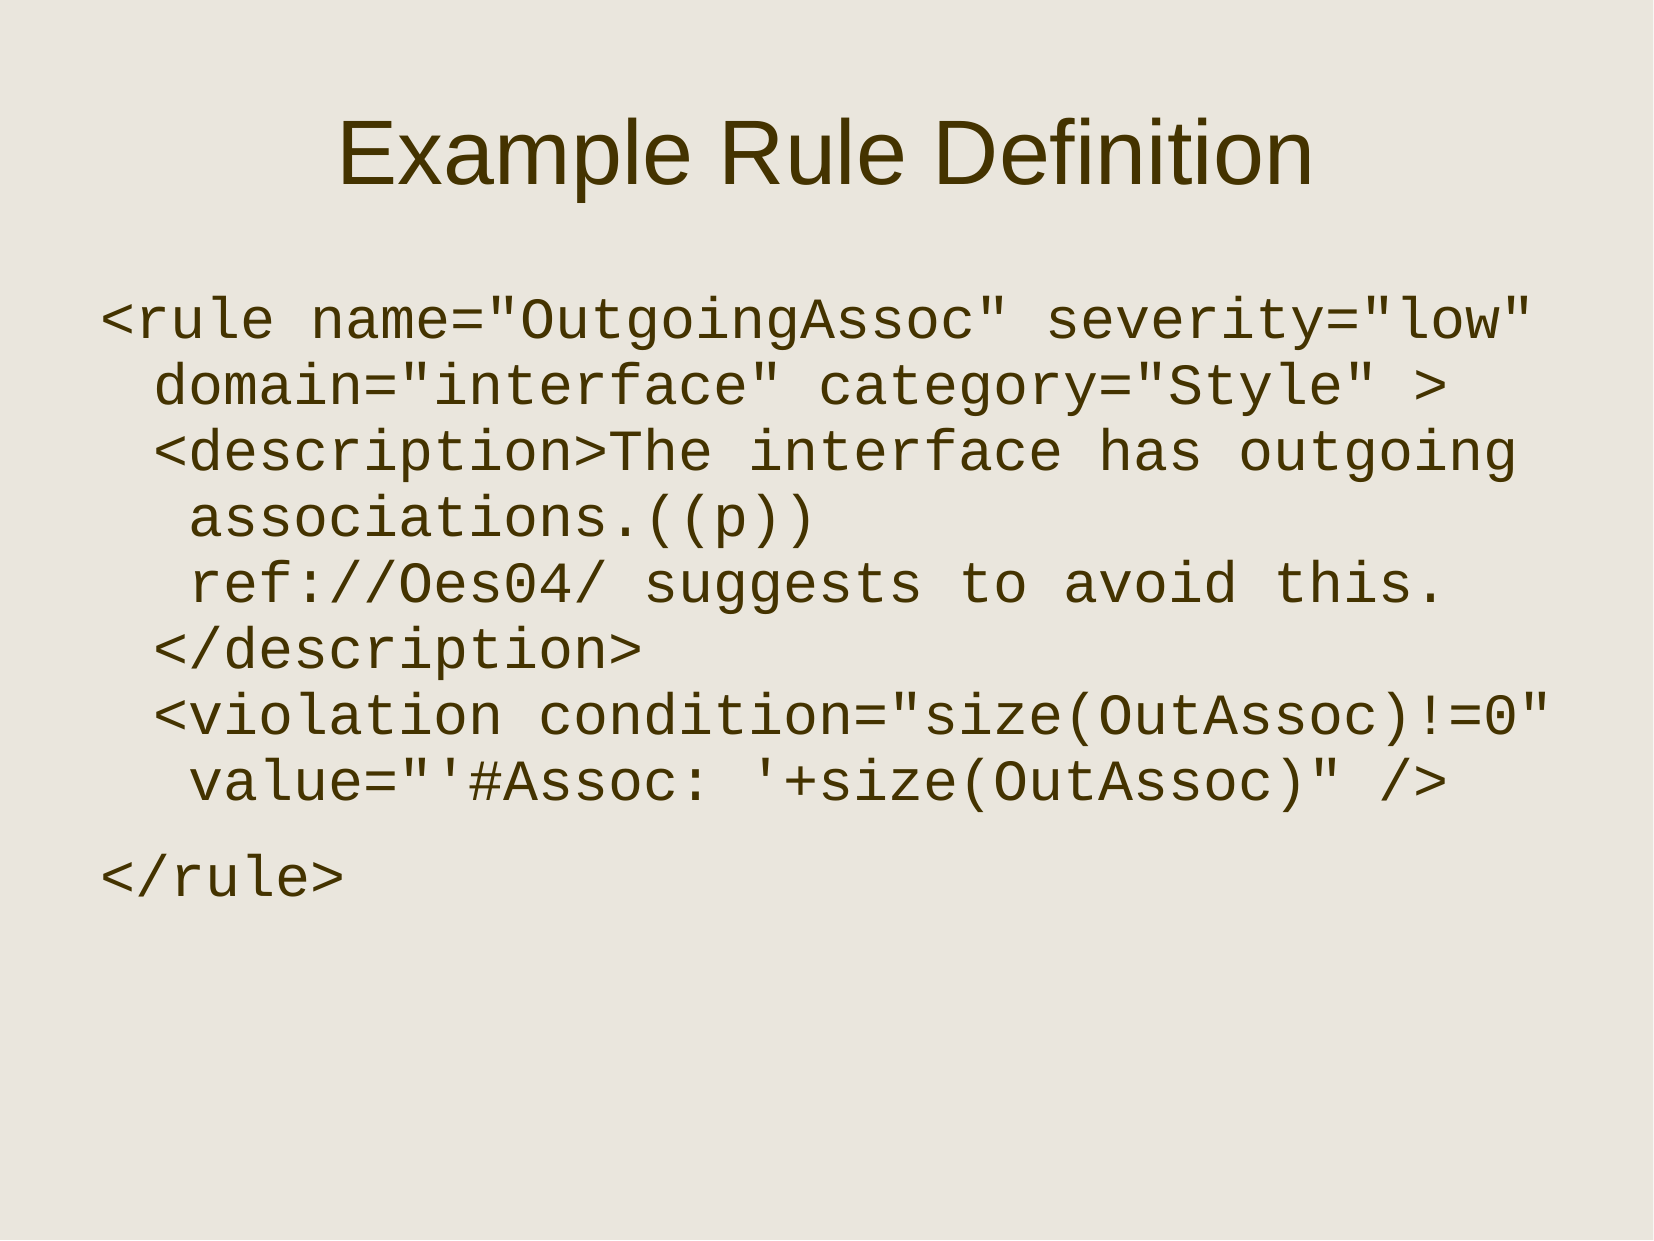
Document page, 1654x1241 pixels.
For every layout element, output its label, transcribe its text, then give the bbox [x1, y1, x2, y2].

list <rule name="OutgoingAssoc" severity="low" domain="interface" category="Style" > <description>The interface has outgoing associations.((p)) ref://Oes04/ suggests to avoid this. </description> <violation condition="size(OutAssoc)!=0" value="'#Assoc: '+size(OutAssoc)" /> </rule> [82, 290, 1571, 1109]
title Example Rule Definition [82, 49, 1571, 257]
